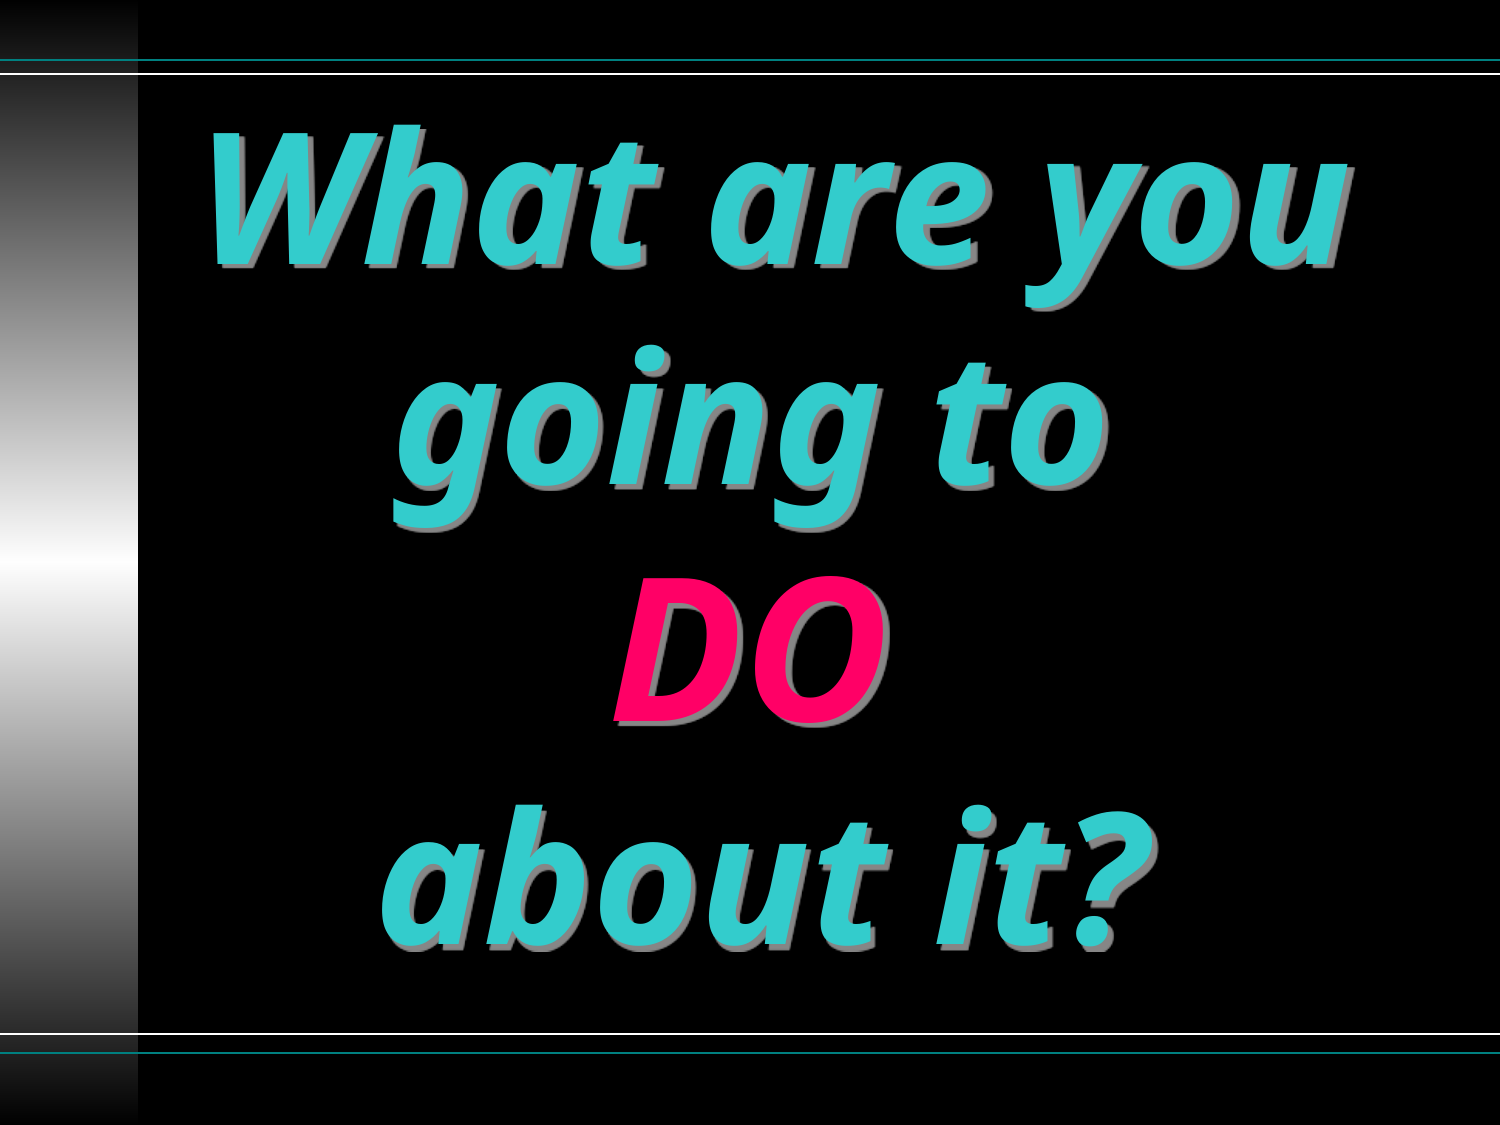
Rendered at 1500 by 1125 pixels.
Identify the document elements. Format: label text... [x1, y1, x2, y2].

title What are you going to DO about it? [49, 437, 1500, 625]
